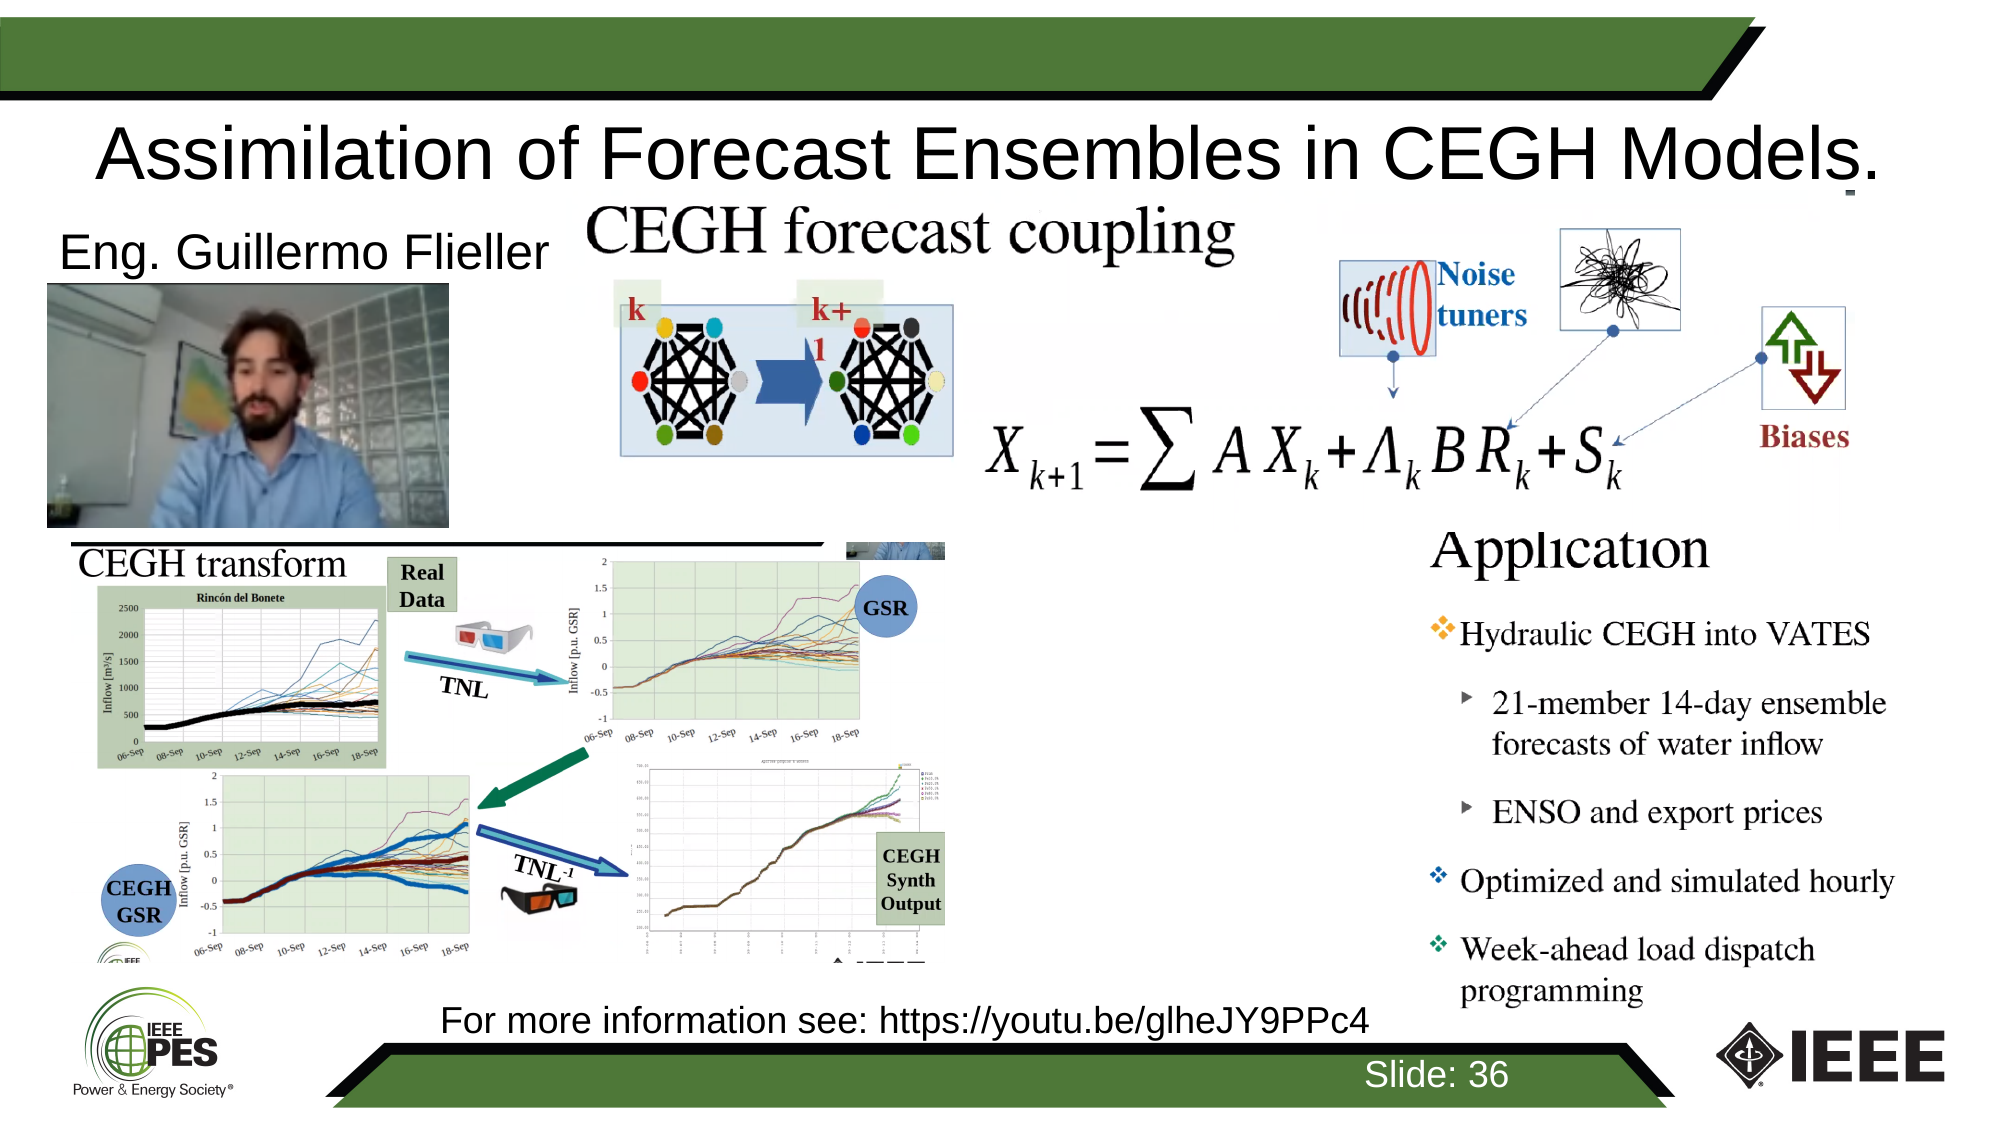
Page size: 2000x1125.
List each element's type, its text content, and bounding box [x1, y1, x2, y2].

list Eng. Guillermo Flieller [0, 224, 566, 308]
text_box For more information see: https://youtu.be/glheJY9PPc4 [425, 992, 1430, 1052]
picture [0, 0, 2000, 1125]
title Assimilation of Forecast Ensembles in CEGH Models. [89, 82, 1890, 225]
